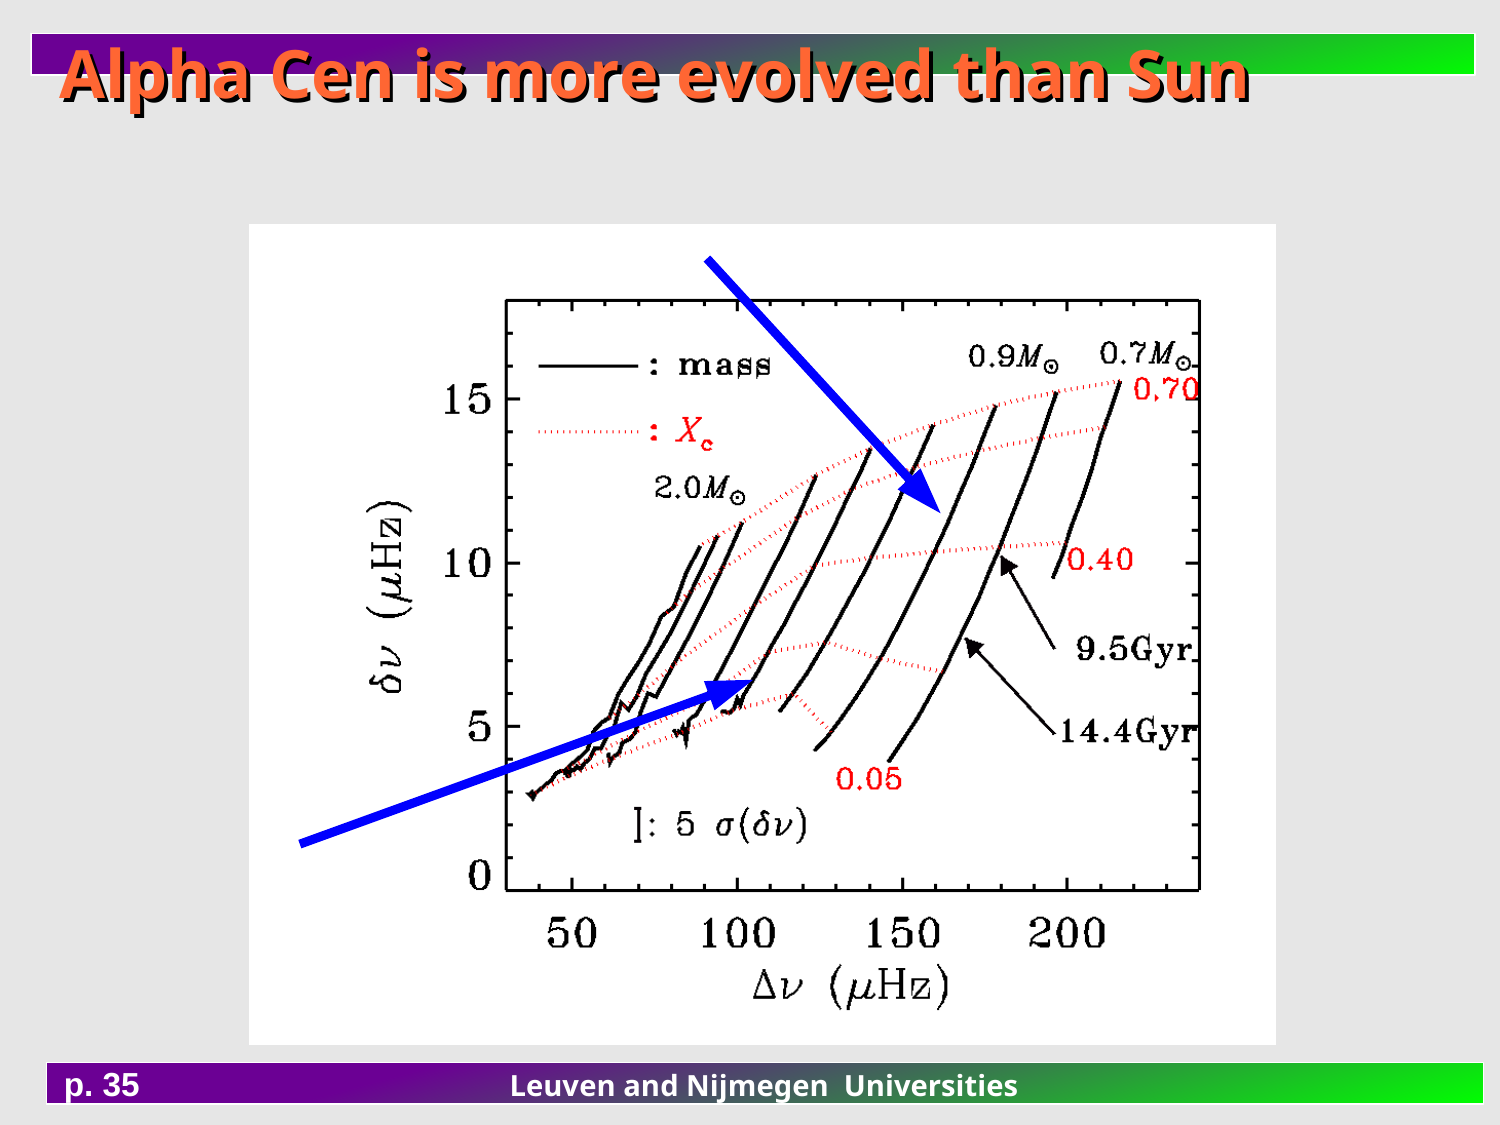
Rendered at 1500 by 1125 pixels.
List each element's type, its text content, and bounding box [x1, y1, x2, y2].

picture [249, 224, 1276, 1046]
title Alpha Cen is more evolved than Sun [44, 13, 1481, 234]
